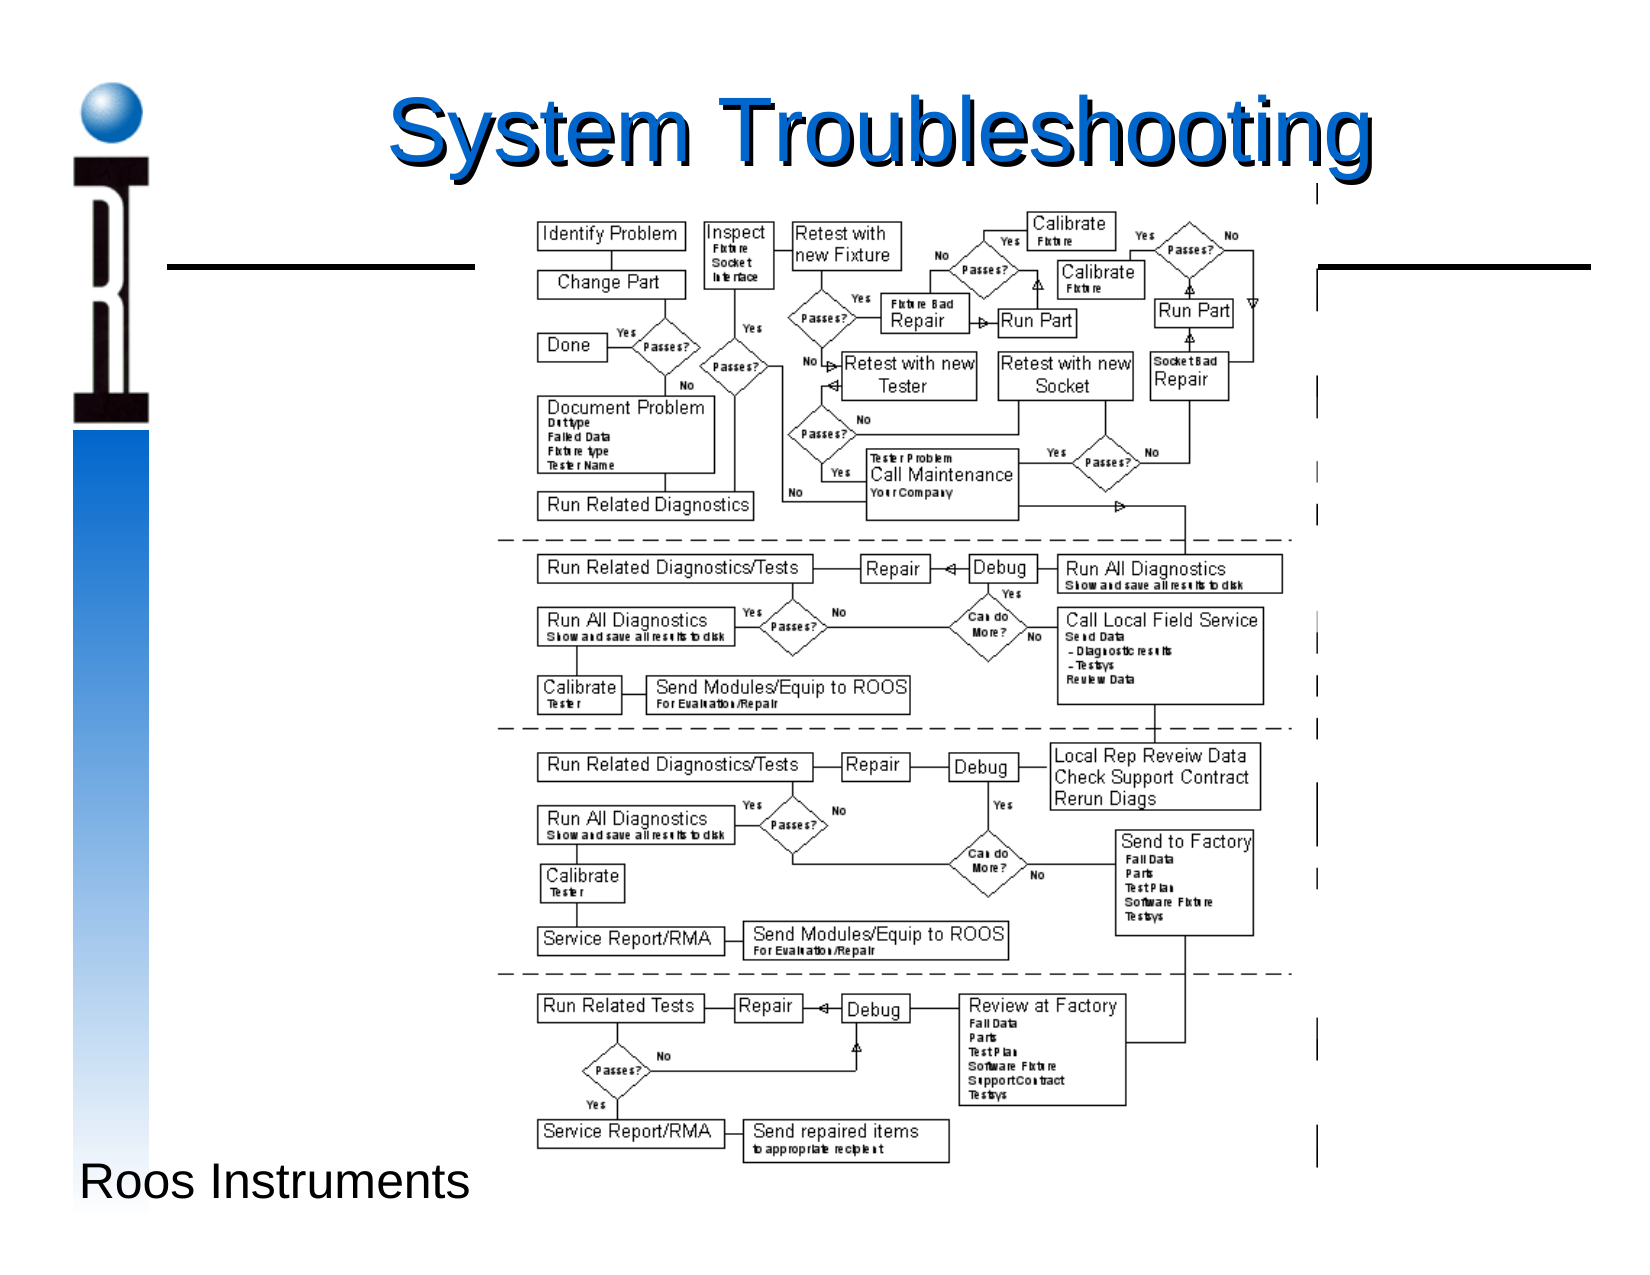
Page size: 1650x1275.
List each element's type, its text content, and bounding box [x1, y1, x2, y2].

title System Troubleshooting [171, 59, 1591, 202]
picture [69, 78, 154, 430]
picture [475, 183, 1318, 1192]
